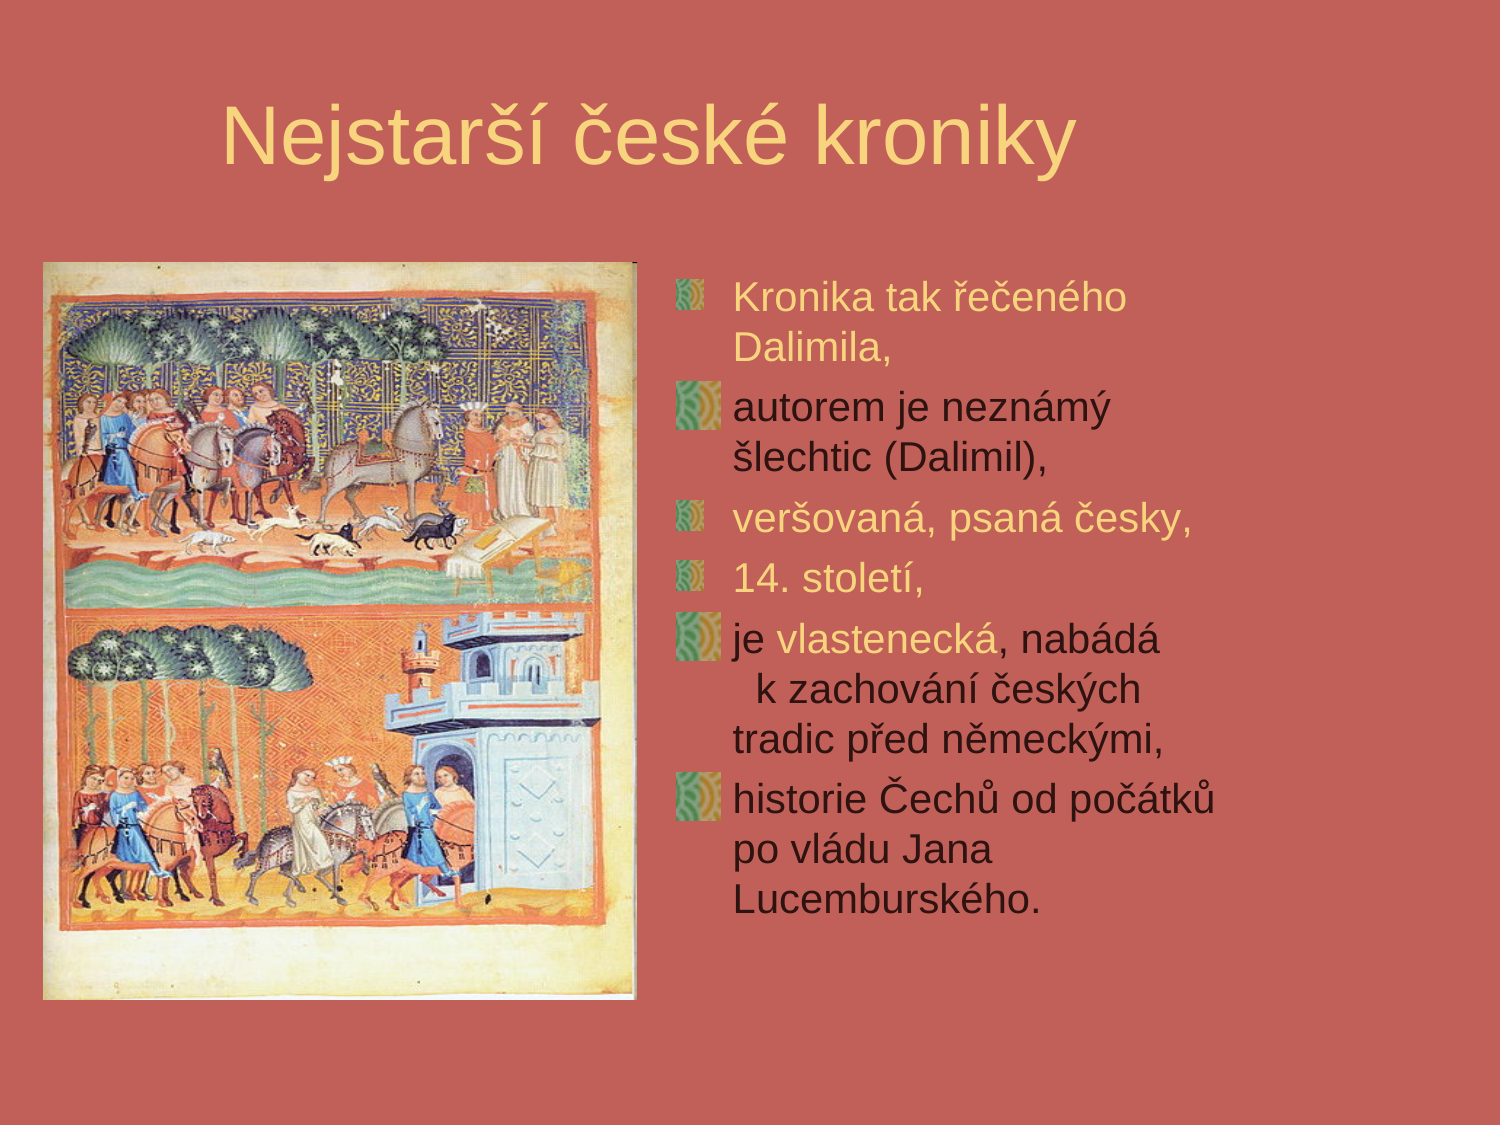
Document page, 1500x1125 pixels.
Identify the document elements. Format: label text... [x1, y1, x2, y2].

text_box [43, 262, 637, 1001]
title Nejstarší české kroniky [35, 37, 1263, 225]
list Kronika tak řečeného Dalimila, autorem je neznámý šlechtic (Dalimil), veršovaná, psaná česky, 14. století, je vlastenecká, nabádá k zachování českých tradic před německými, historie Čechů od počátků po vládu Jana Lucemburského. [661, 262, 1255, 1125]
